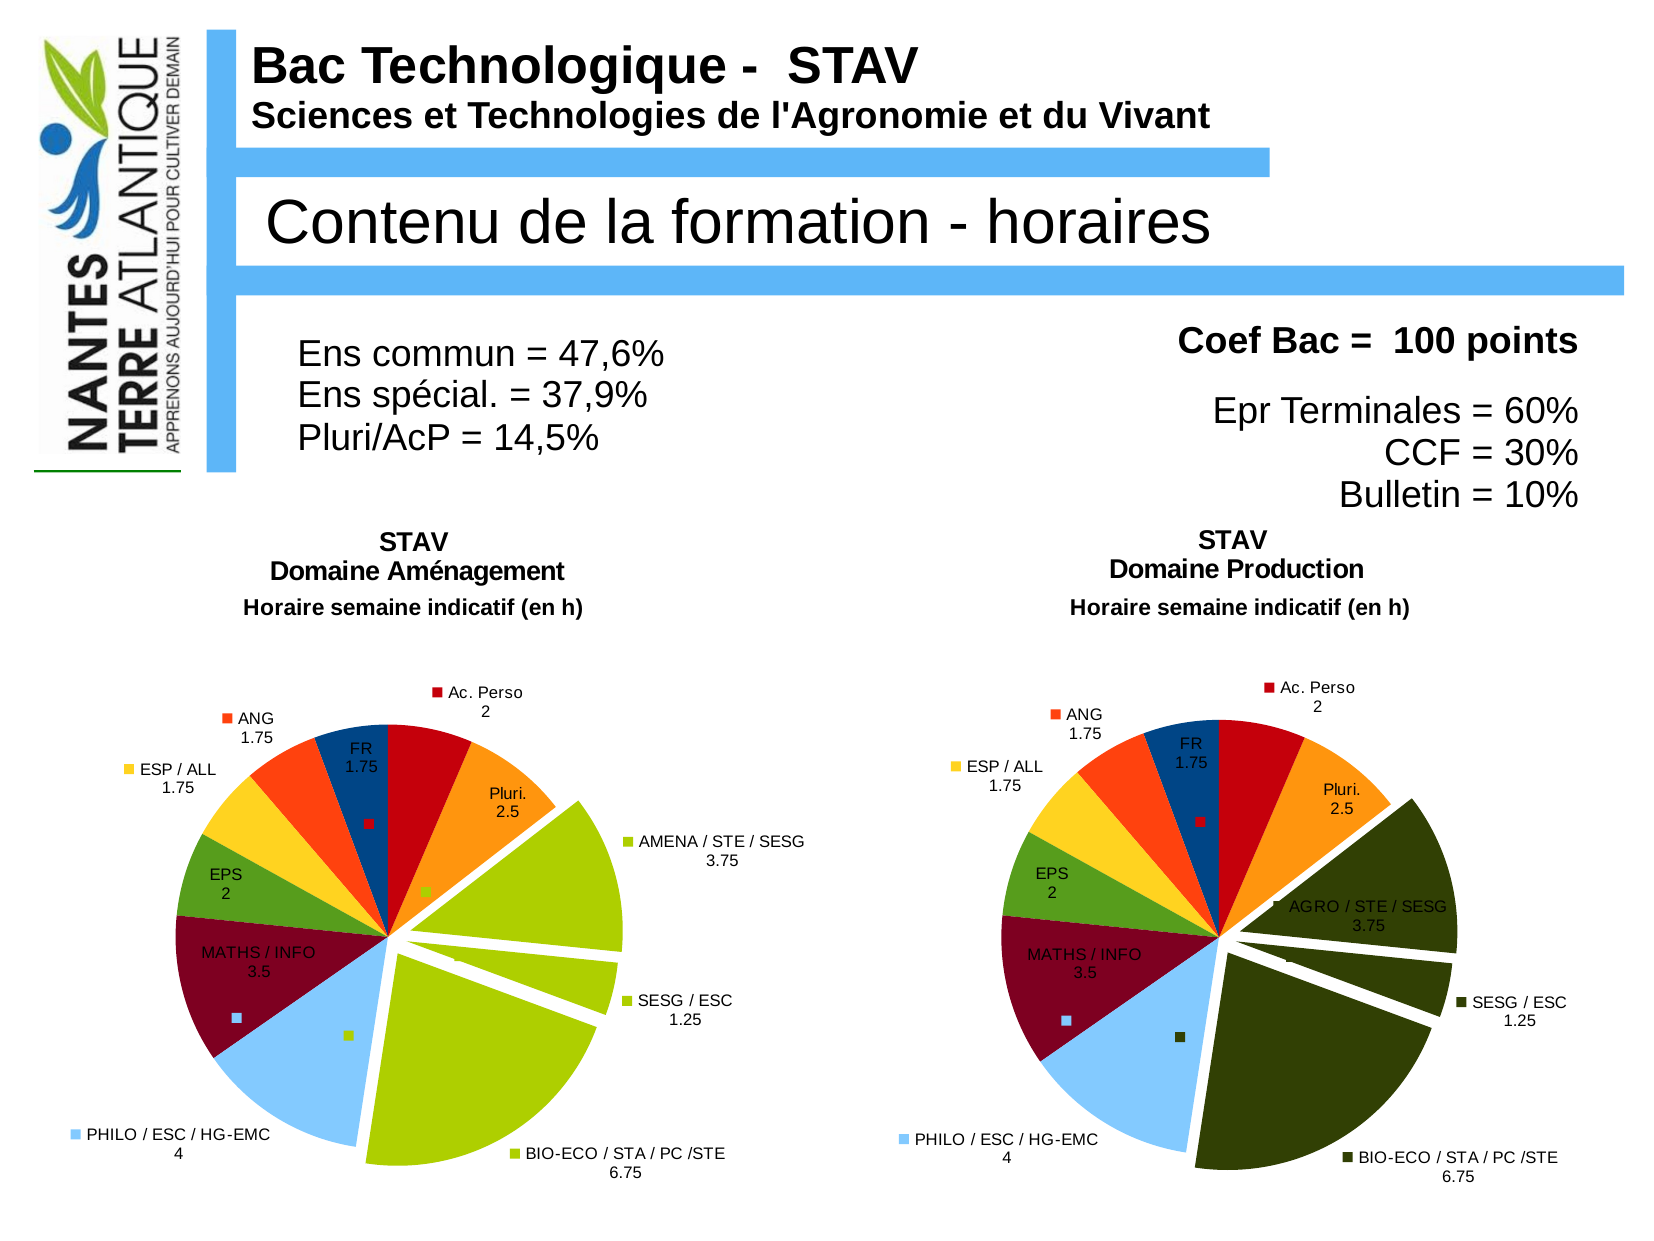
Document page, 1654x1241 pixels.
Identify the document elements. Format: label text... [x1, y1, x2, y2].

text_box Ens commun = 47,6% Ens spécial. = 37,9% Pluri/AcP = 14,5% [282, 324, 686, 466]
title Contenu de la formation - horaires [265, 177, 1565, 266]
chart [0, 472, 1654, 1241]
picture [40, 37, 181, 454]
text_box Coef Bac = 100 points Epr Terminales = 60% CCF = 30% Bulletin = 10% [1162, 312, 1597, 526]
